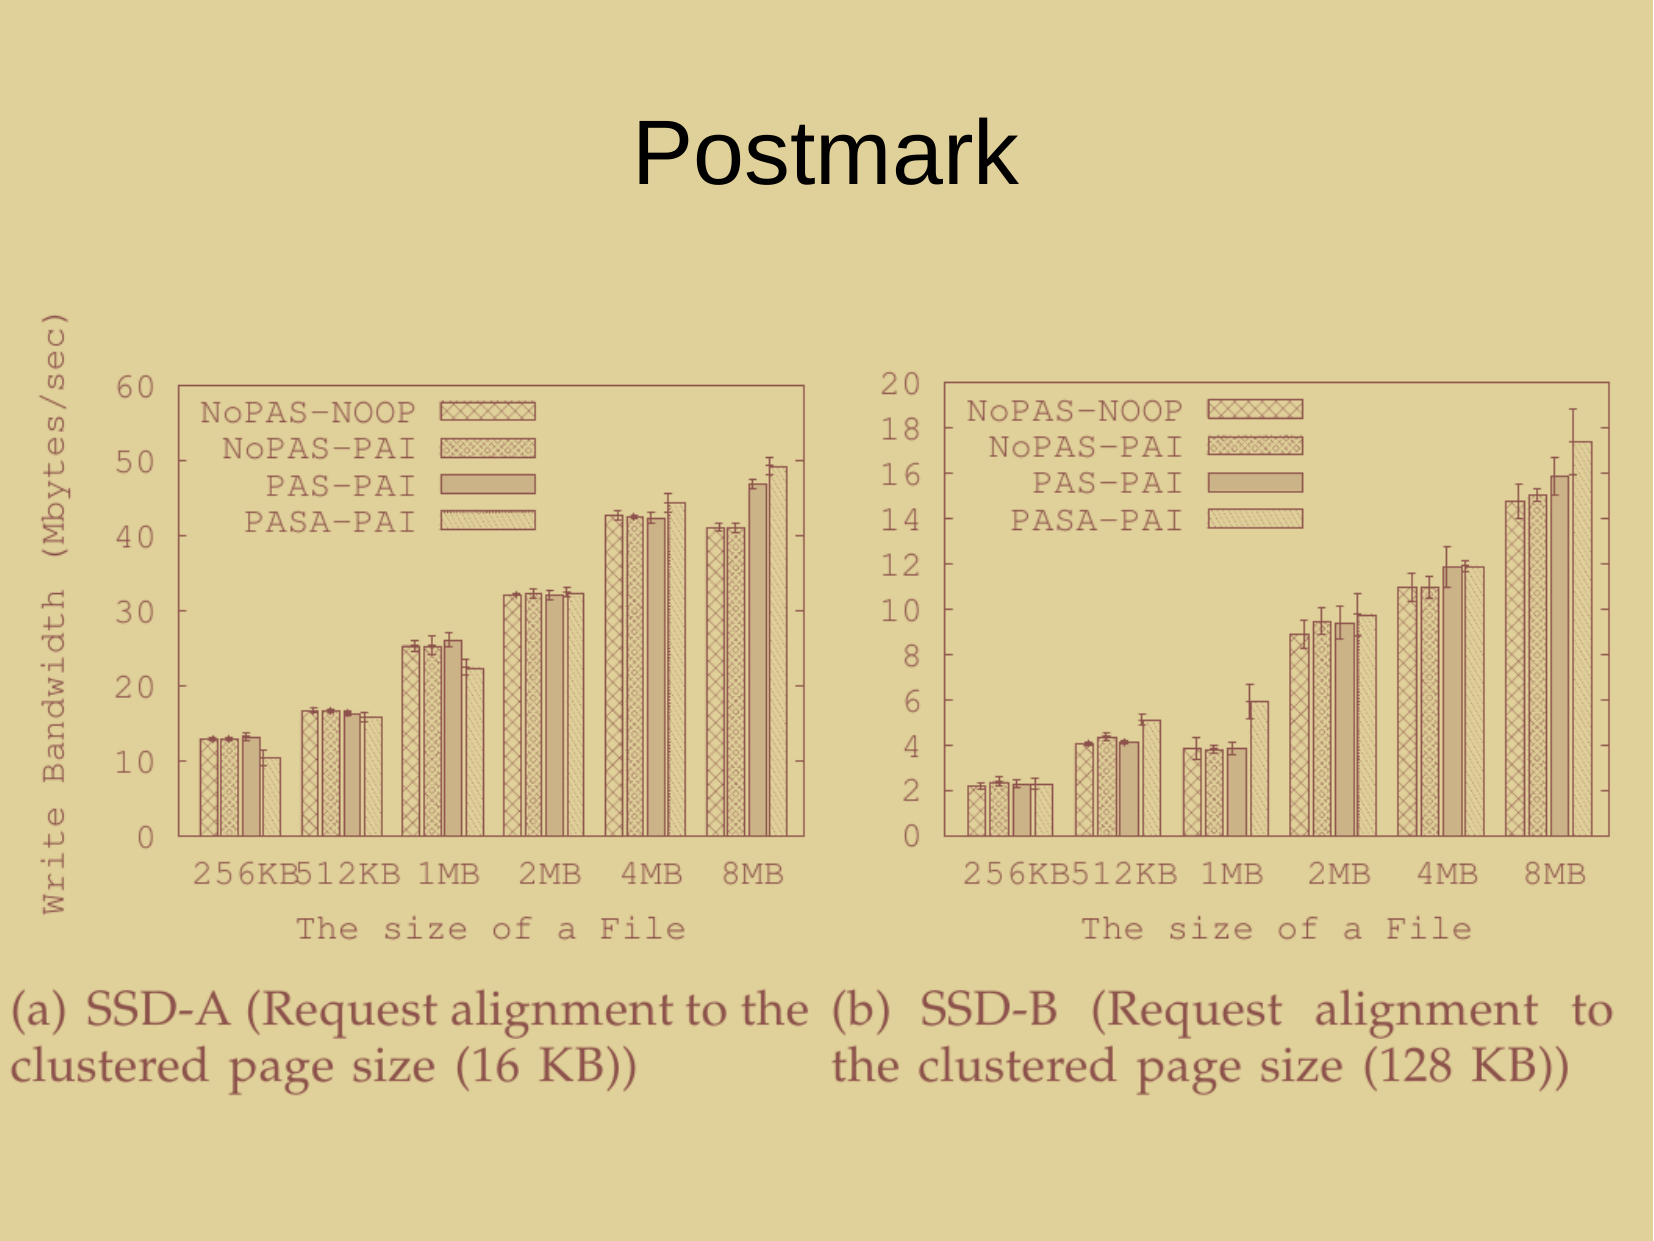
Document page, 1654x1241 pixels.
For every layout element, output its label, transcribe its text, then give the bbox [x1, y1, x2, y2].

title Postmark [82, 49, 1571, 257]
picture [0, 299, 1621, 1136]
